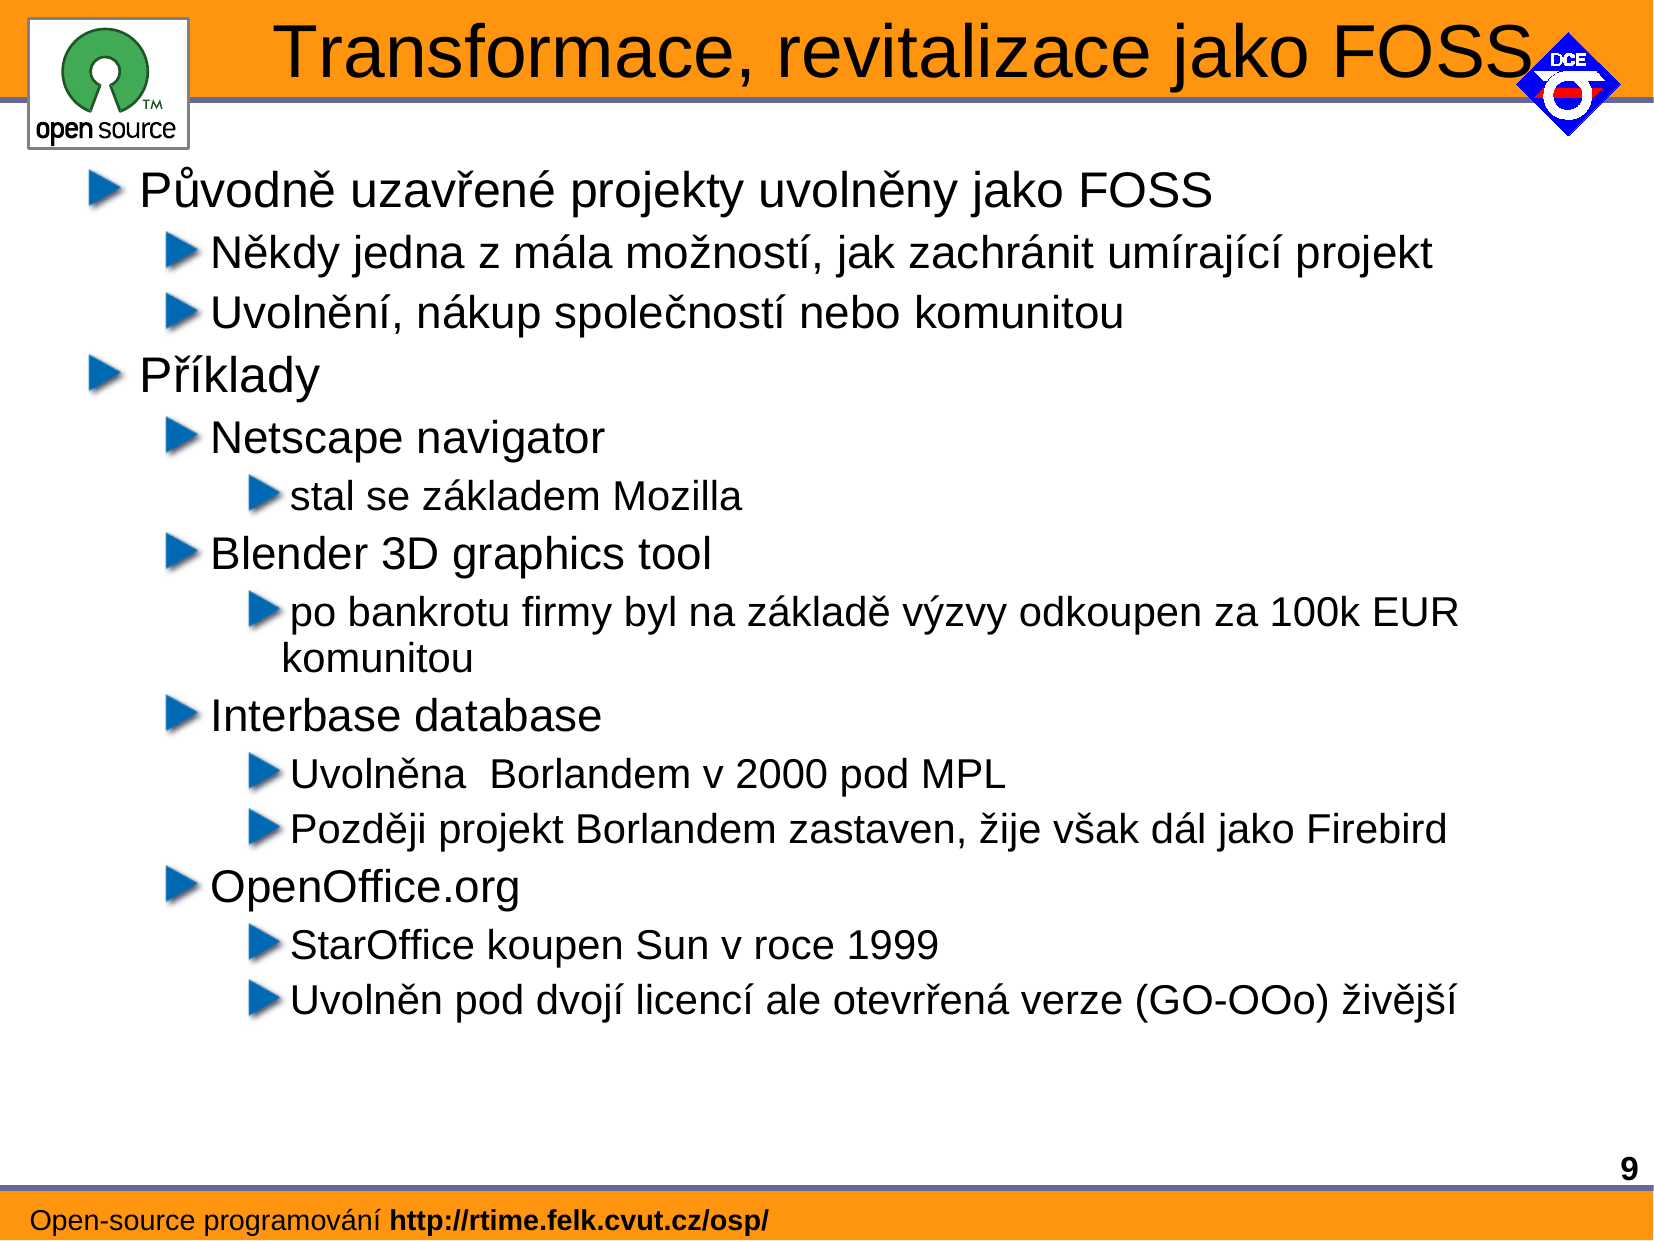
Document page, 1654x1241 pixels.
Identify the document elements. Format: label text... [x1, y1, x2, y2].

title Transformace, revitalizace jako FOSS [178, 4, 1631, 98]
list Původně uzavřené projekty uvolněny jako FOSS Někdy jedna z mála možností, jak zachránit umírající projekt Uvolnění, nákup společností nebo komunitou Příklady Netscape navigator stal se základem Mozilla Blender 3D graphics tool po bankrotu firmy byl na základě výzvy odkoupen za 100k EUR komunitou Interbase database Uvolněna Borlandem v 2000 pod MPL Později projekt Borlandem zastaven, žije však dál jako Firebird OpenOffice.org StarOffice koupen Sun v roce 1999 Uvolněn pod dvojí licencí ale otevrřená verze (GO-OOo) živější [68, 162, 1592, 1241]
